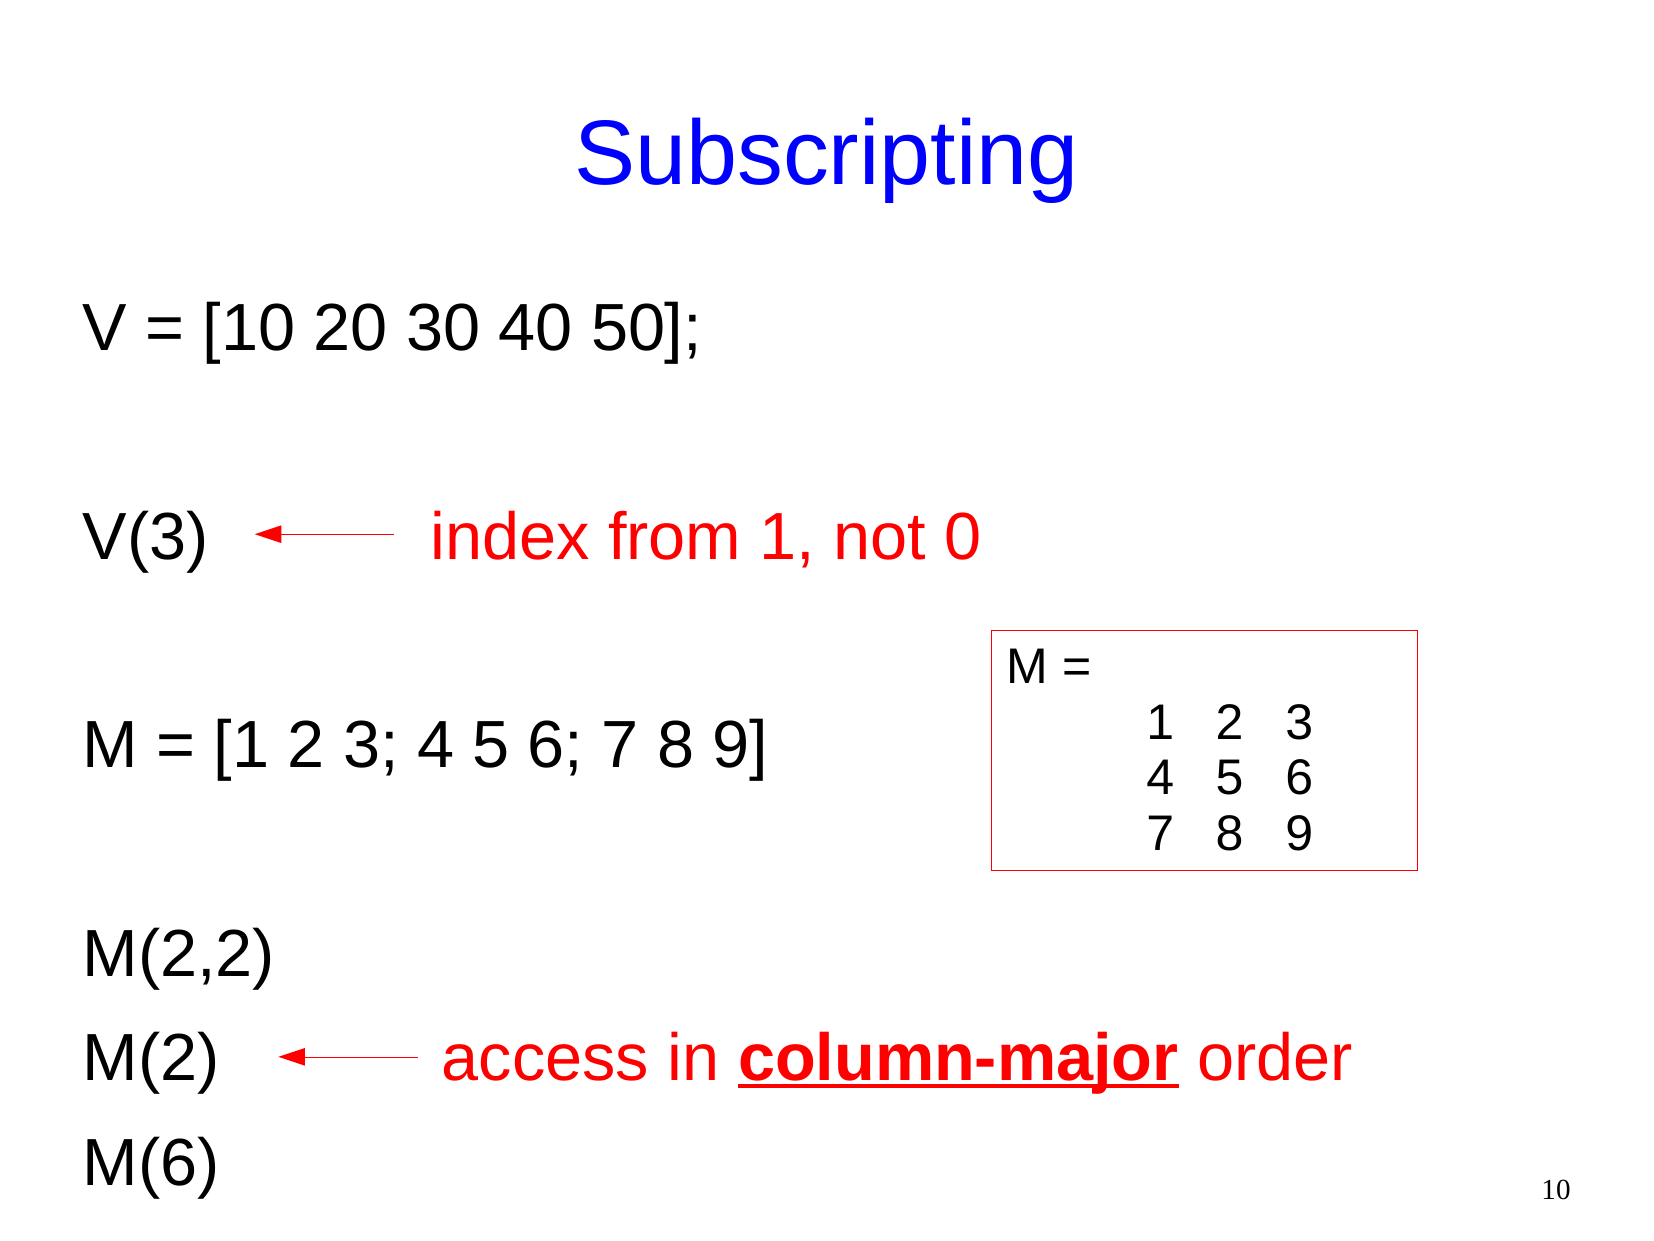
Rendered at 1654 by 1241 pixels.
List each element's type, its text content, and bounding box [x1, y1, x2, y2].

text_box M = 1 2 3 4 5 6 7 8 9 [991, 630, 1418, 871]
list V = [10 20 30 40 50]; V(3) index from 1, not 0 M = [1 2 3; 4 5 6; 7 8 9] M(2,2) M(2) access in column-major order M(6) [82, 290, 1571, 1200]
title Subscripting [82, 49, 1571, 257]
